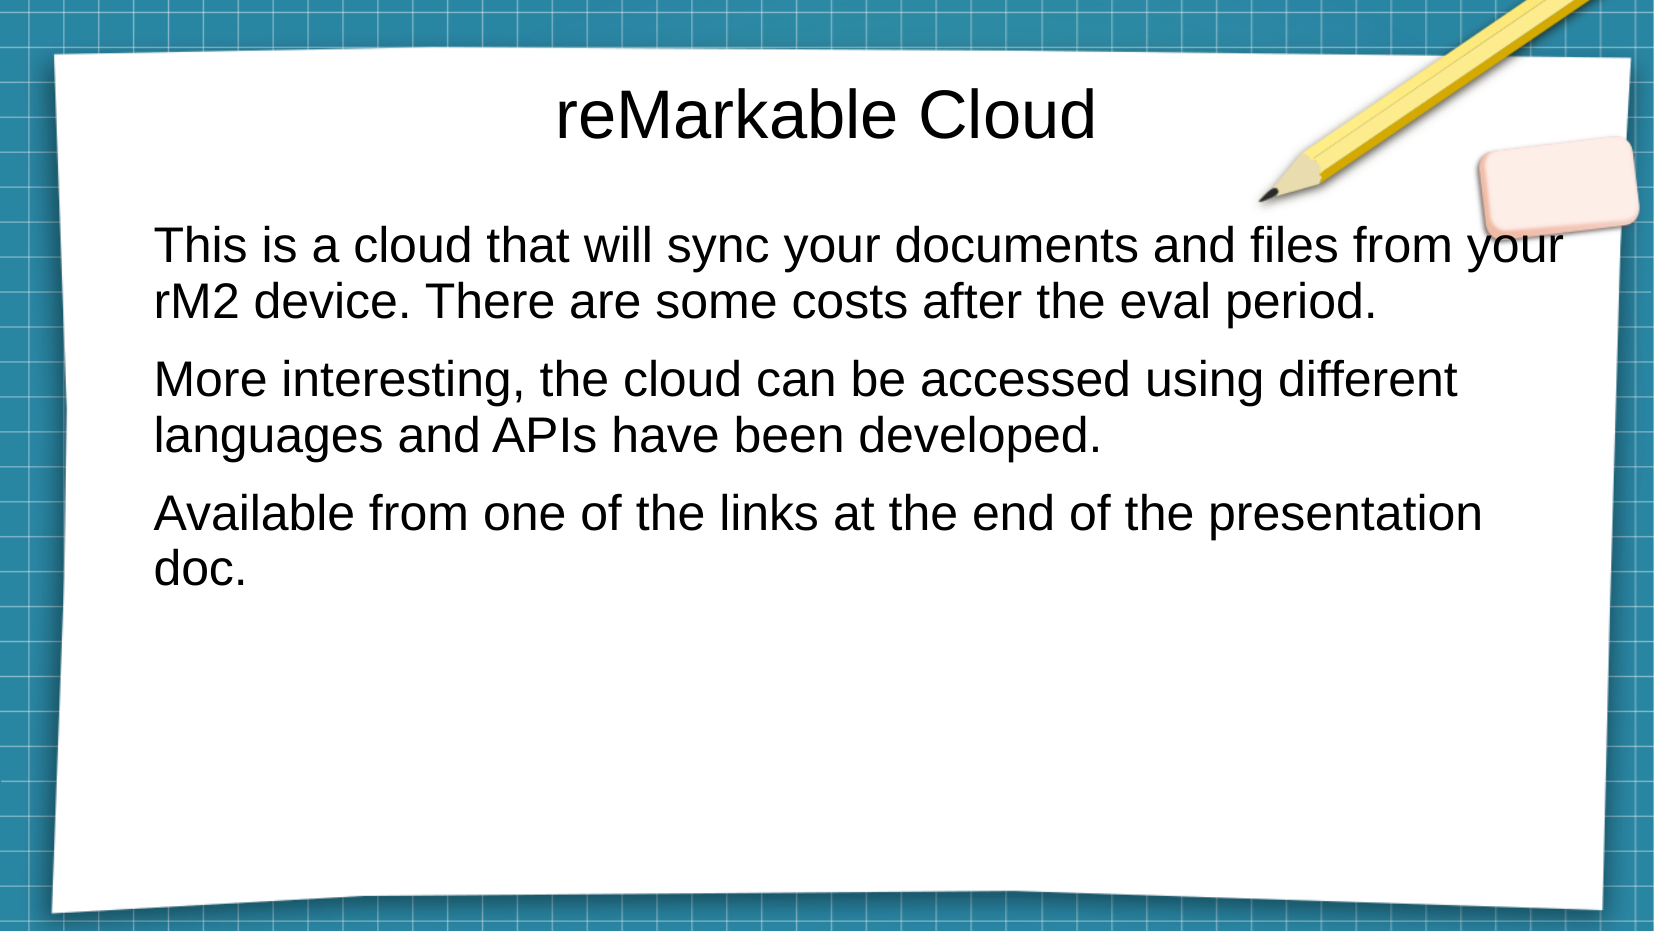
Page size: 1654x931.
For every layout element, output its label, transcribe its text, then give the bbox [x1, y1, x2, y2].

title reMarkable Cloud [82, 37, 1571, 193]
list This is a cloud that will sync your documents and files from your rM2 device. There are some costs after the eval period. More interesting, the cloud can be accessed using different languages and APIs have been developed. Available from one of the links at the end of the presentation doc. [82, 217, 1571, 886]
picture [0, 0, 1654, 931]
